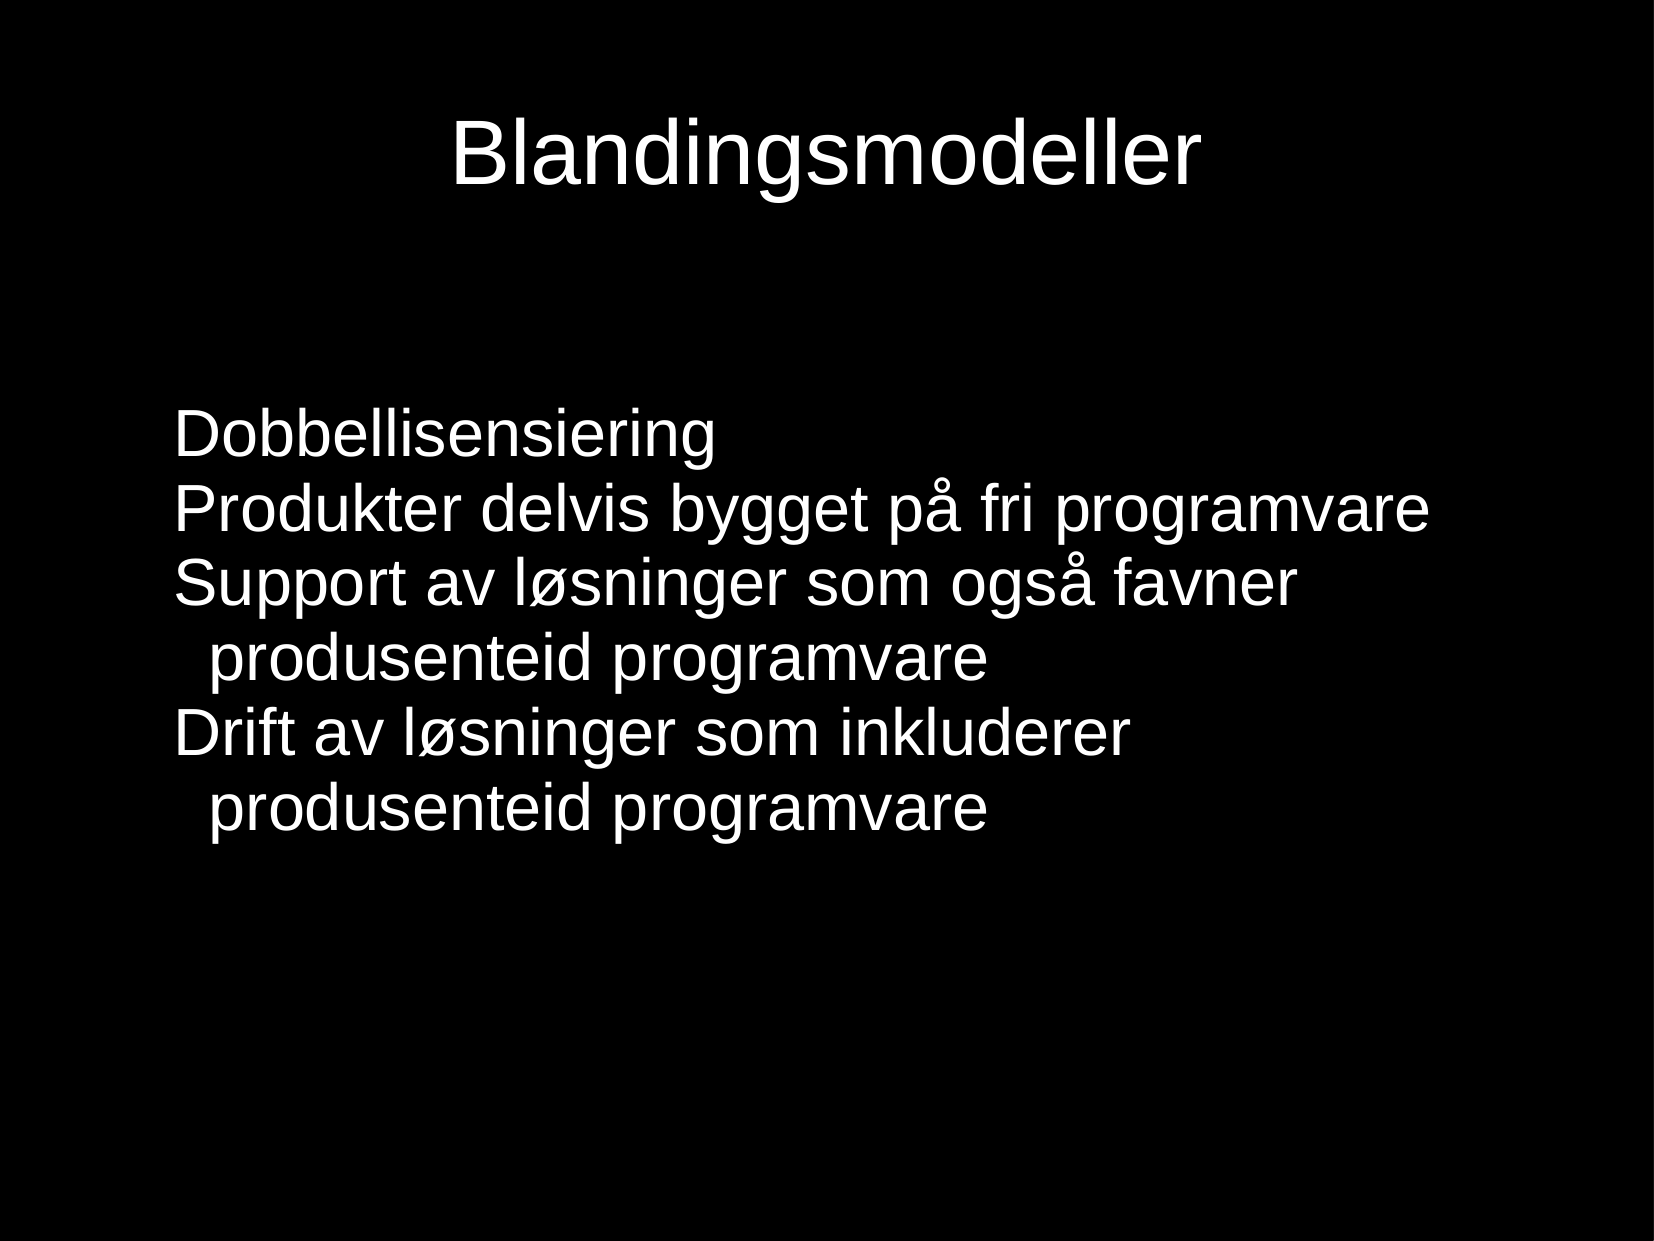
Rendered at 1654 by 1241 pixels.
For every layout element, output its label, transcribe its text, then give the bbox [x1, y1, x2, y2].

subtitle Dobbellisensiering Produkter delvis bygget på fri programvare Support av løsninger som også favner produsenteid programvare Drift av løsninger som inkluderer produsenteid programvare [82, 0, 1571, 1241]
